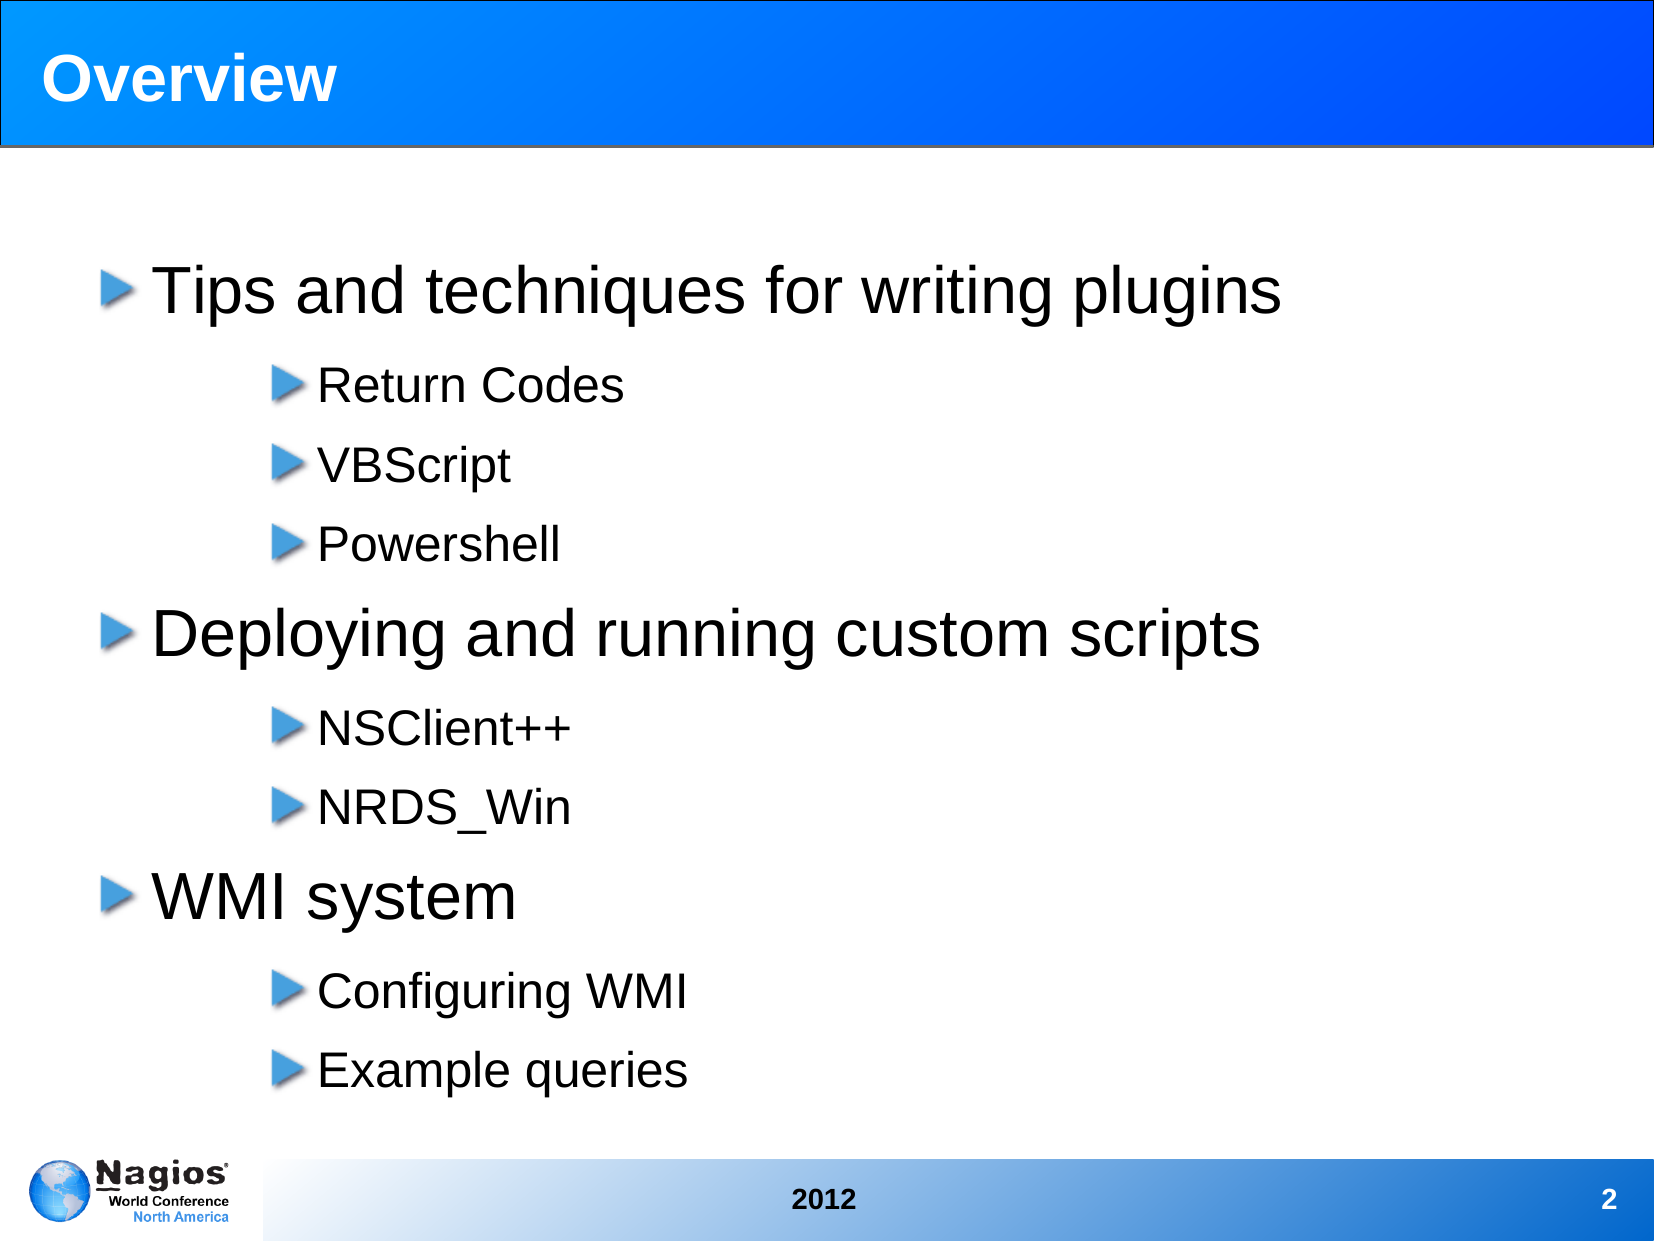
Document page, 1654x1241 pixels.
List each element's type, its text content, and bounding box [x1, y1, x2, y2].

picture [29, 1159, 229, 1235]
title Overview [41, 29, 1248, 127]
list Tips and techniques for writing plugins Return Codes VBScript Powershell Deploying and running custom scripts NSClient++ NRDS_Win WMI system Configuring WMI Example queries [80, 253, 1550, 1187]
